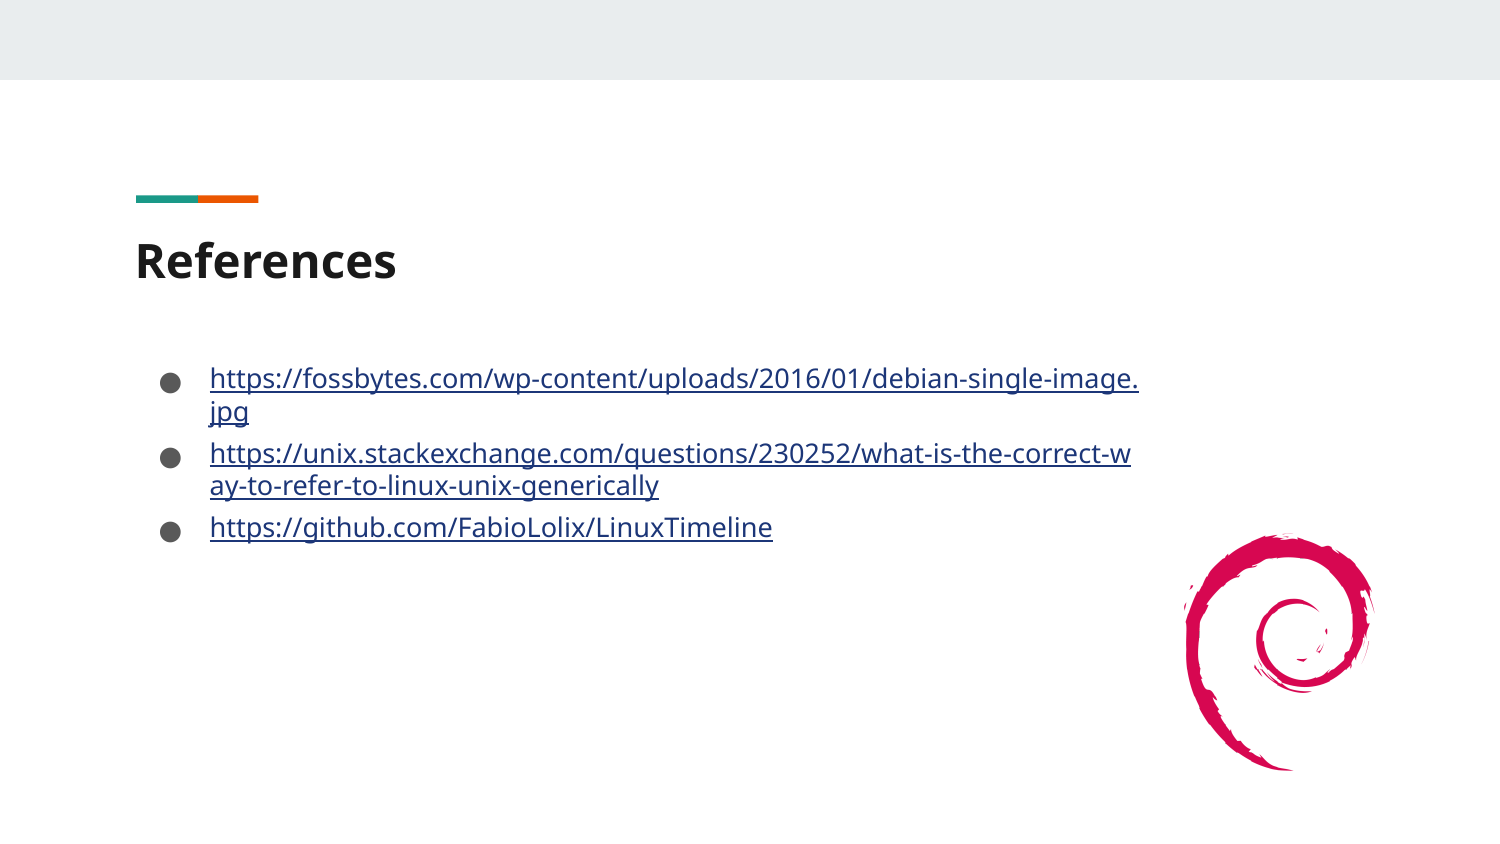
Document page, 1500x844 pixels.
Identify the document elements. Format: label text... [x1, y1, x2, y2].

title References [119, 216, 1381, 305]
list https://fossbytes.com/wp-content/uploads/2016/01/debian-single-image.jpg https://unix.stackexchange.com/questions/230252/what-is-the-correct-way-to-refer-to-linux-unix-generically https://github.com/FabioLolix/LinuxTimeline [119, 341, 1160, 712]
picture [1174, 531, 1381, 780]
